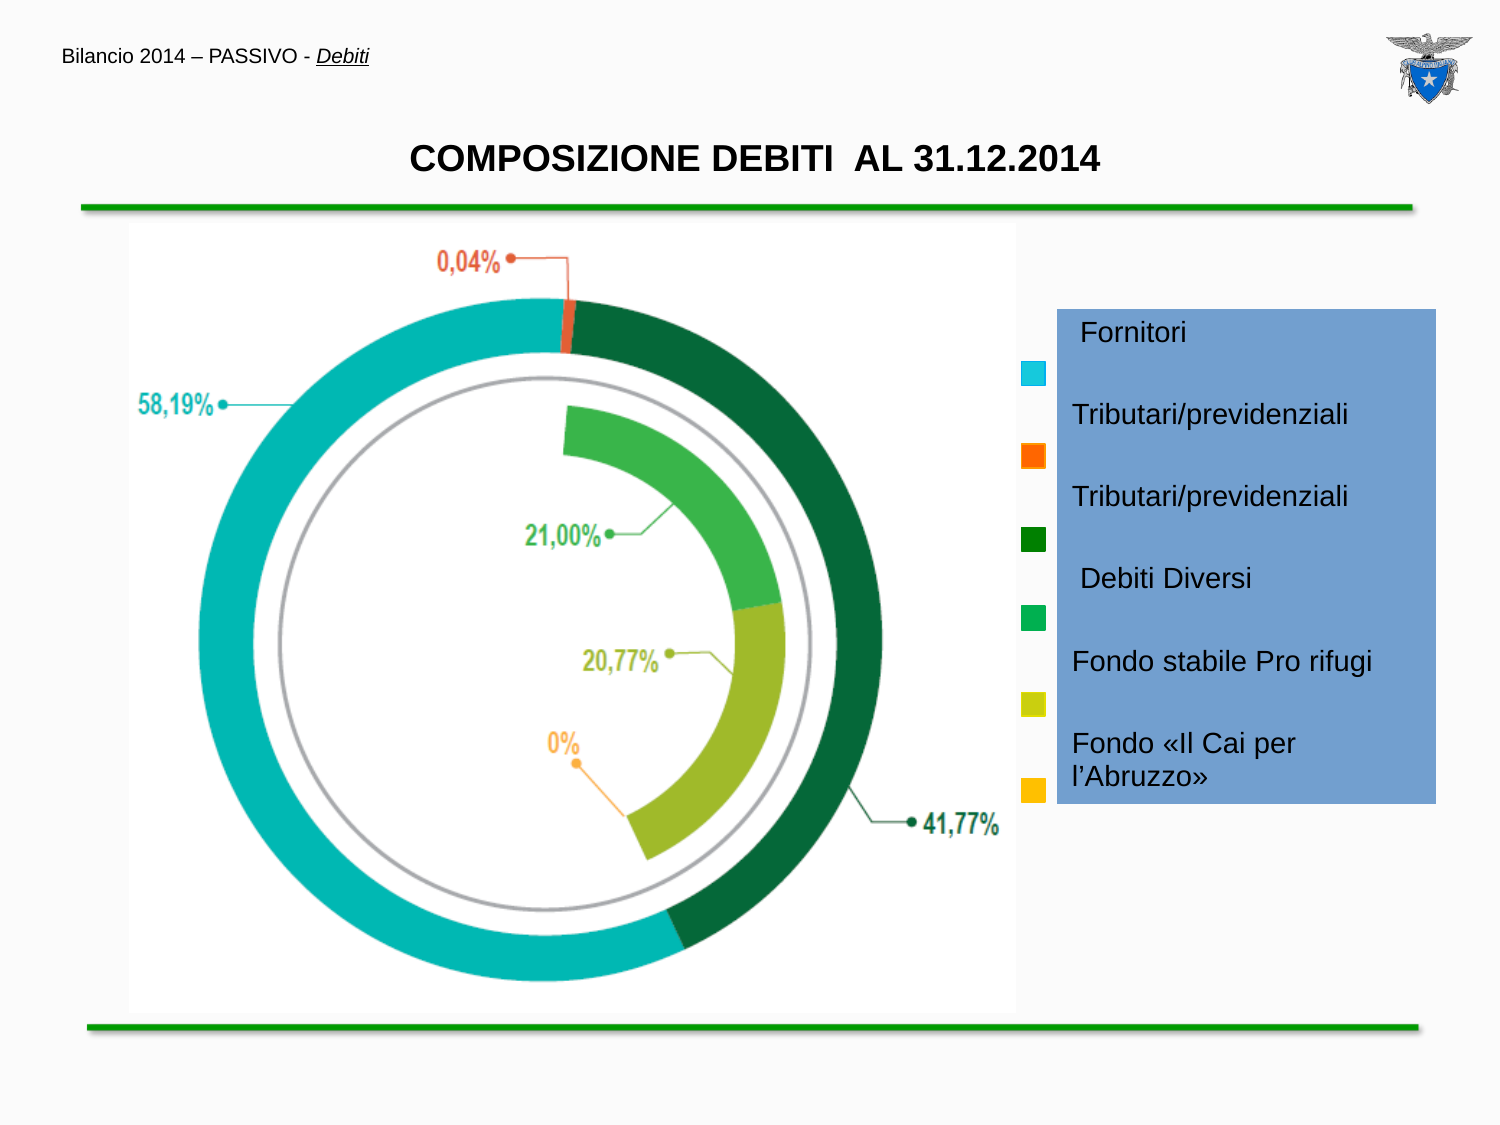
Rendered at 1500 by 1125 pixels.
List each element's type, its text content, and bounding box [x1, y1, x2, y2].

picture [81, 1018, 1430, 1043]
text_box [1022, 606, 1045, 630]
text_box [1022, 779, 1045, 802]
text_box [1022, 692, 1045, 716]
table_cell Tributari/previdenziali [1057, 391, 1436, 473]
text_box [1022, 444, 1045, 468]
picture [75, 198, 1424, 1013]
text_box Bilancio 2014 – PASSIVO - Debiti [46, 35, 434, 76]
table_header Fornitori [1057, 309, 1436, 391]
text_box COMPOSIZIONE DEBITI AL 31.12.2014 [260, 126, 1240, 167]
text_box [1022, 527, 1045, 551]
text_box [1022, 362, 1045, 385]
table_cell Fondo stabile Pro rifugi [1057, 637, 1436, 719]
table_cell Tributari/previdenziali [1057, 473, 1436, 555]
table_cell Debiti Diversi [1057, 555, 1436, 637]
picture [1382, 29, 1477, 112]
table_cell Fondo «Il Cai per l’Abruzzo» [1057, 719, 1436, 804]
